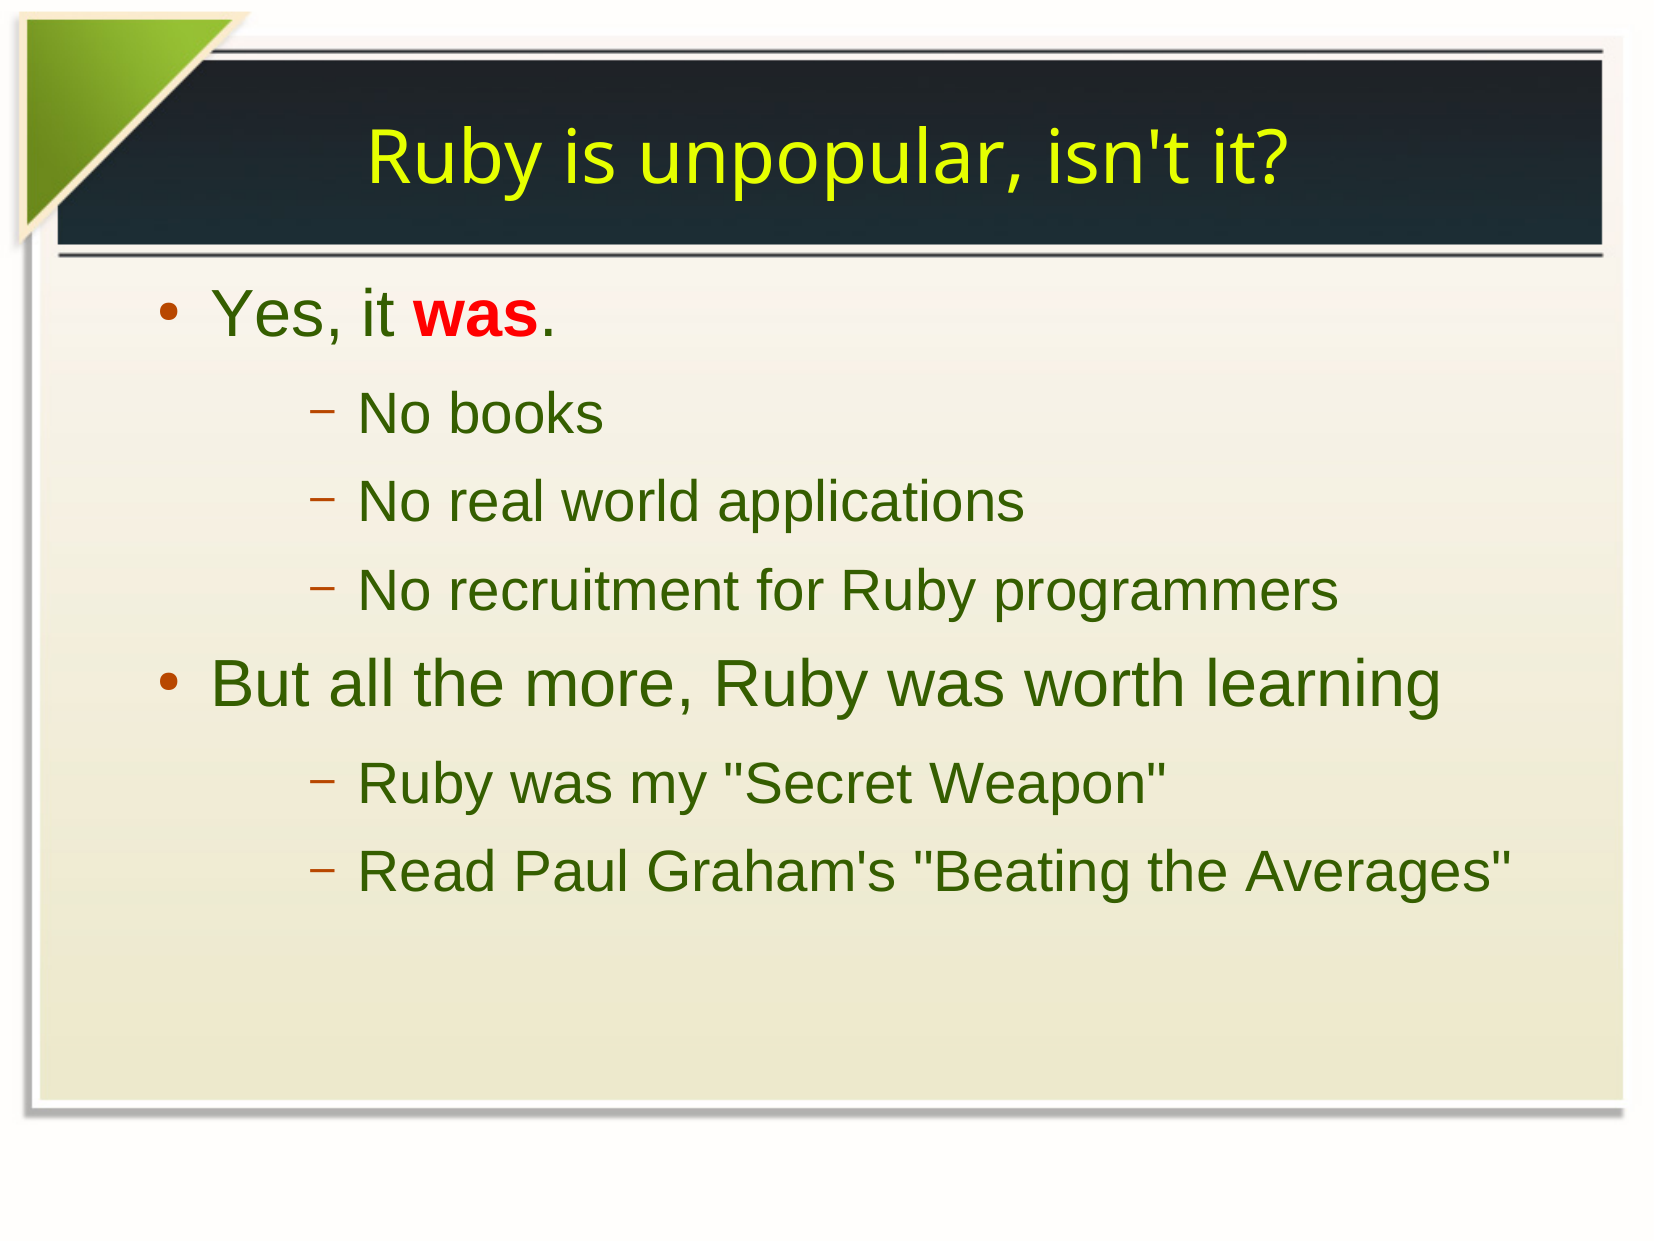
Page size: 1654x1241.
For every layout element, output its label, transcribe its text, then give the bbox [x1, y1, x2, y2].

list Yes, it was. No books No real world applications No recruitment for Ruby programmers But all the more, Ruby was worth learning Ruby was my "Secret Weapon" Read Paul Graham's "Beating the Averages" [121, 276, 1534, 1087]
picture [0, 0, 1654, 1241]
title Ruby is unpopular, isn't it? [121, 73, 1534, 237]
